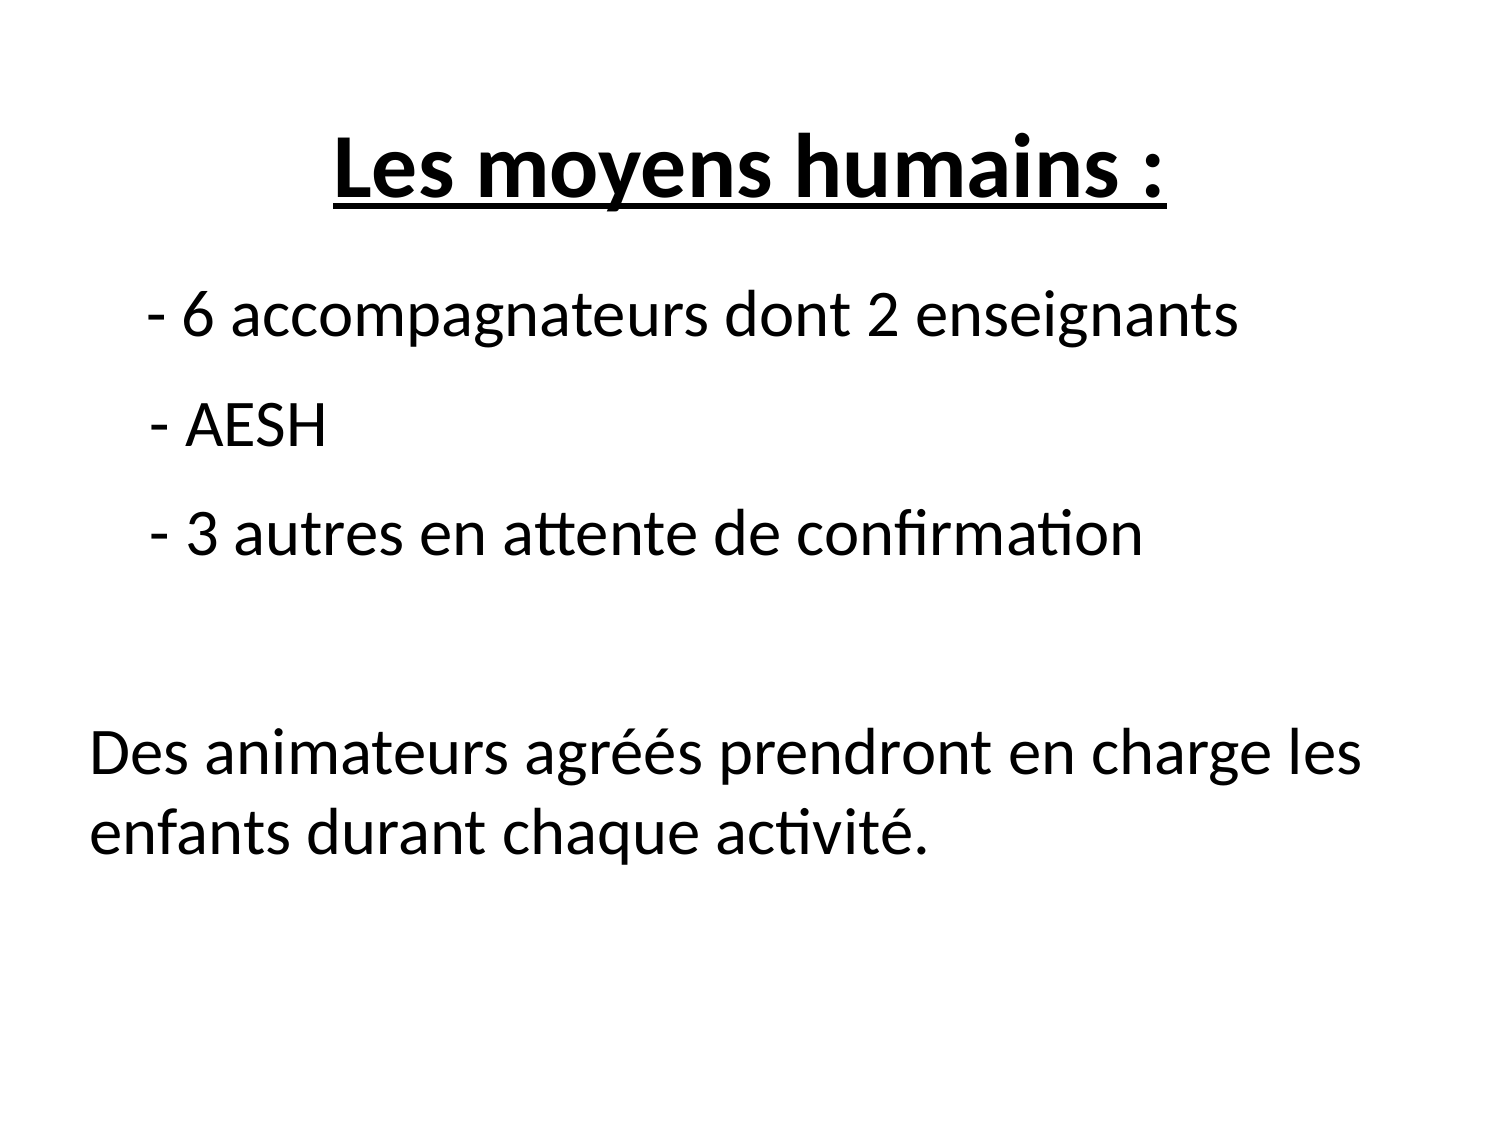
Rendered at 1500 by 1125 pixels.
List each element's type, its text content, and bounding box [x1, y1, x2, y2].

list - 6 accompagnateurs dont 2 enseignants - AESH - 3 autres en attente de confirmation Des animateurs agréés prendront en charge les enfants durant chaque activité. [75, 262, 1425, 1005]
title Les moyens humains : [75, 0, 1425, 176]
